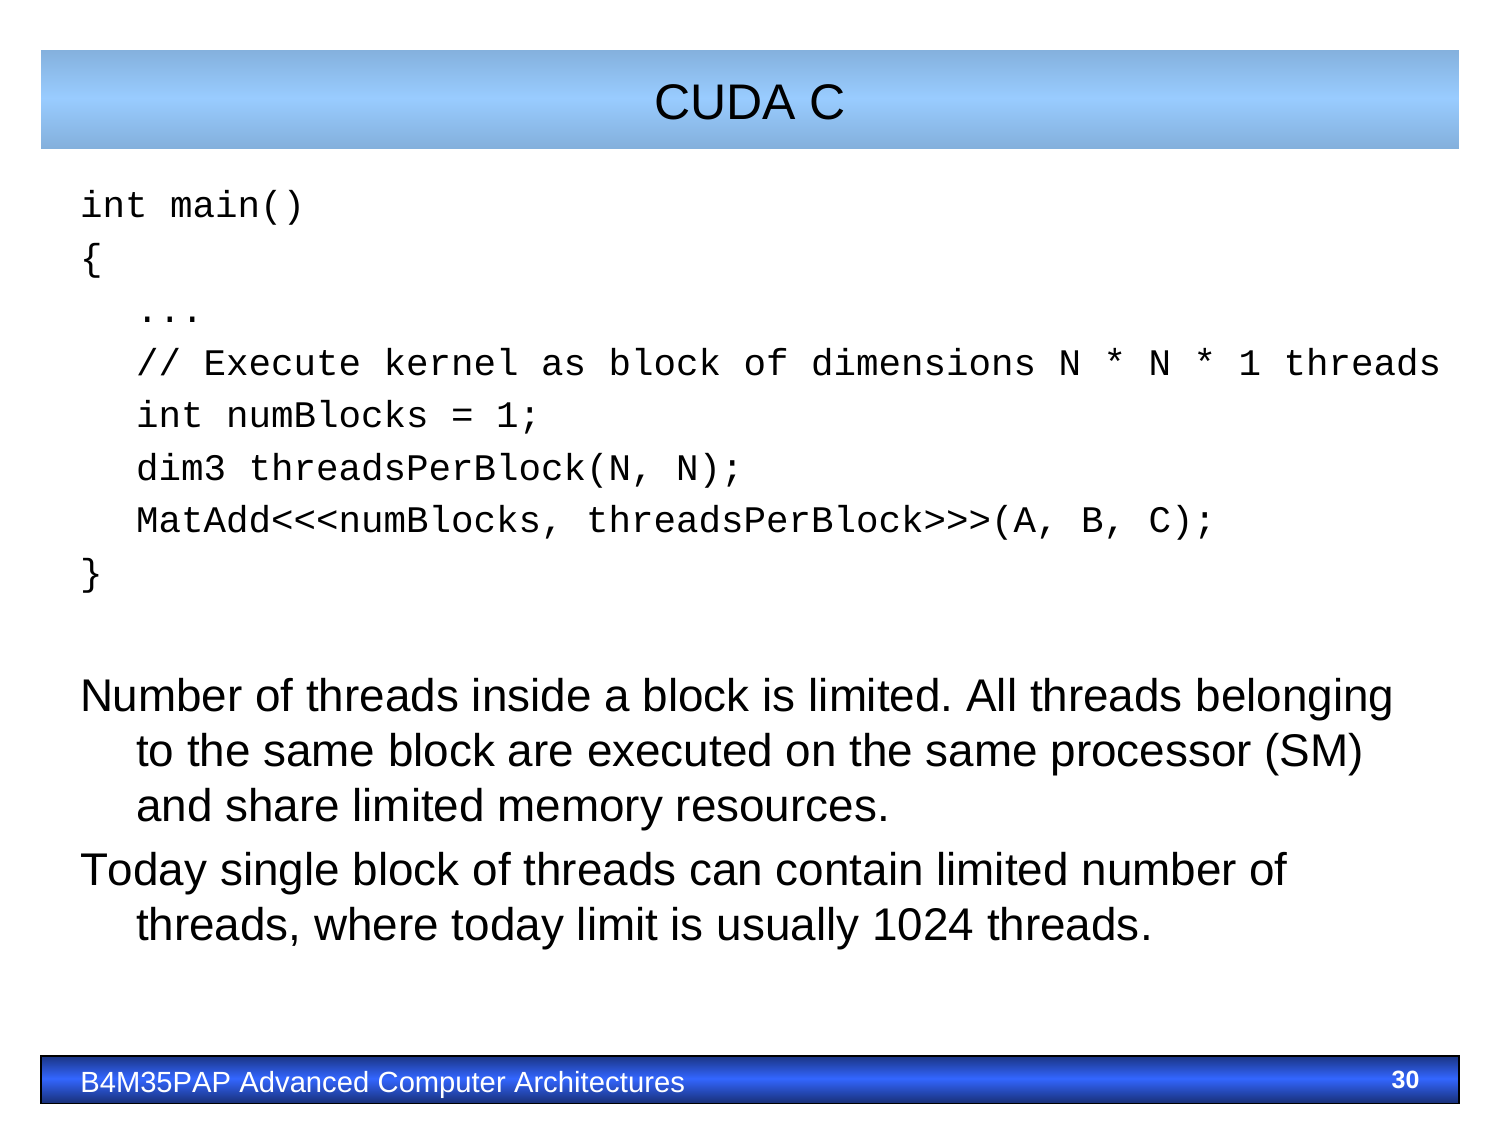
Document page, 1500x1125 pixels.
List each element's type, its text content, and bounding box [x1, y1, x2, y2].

list int main() { ... // Execute kernel as block of dimensions N * N * 1 threads int numBlocks = 1; dim3 threadsPerBlock(N, N); MatAdd<<<numBlocks, threadsPerBlock>>>(A, B, C); } Number of threads inside a block is limited. All threads belonging to the same block are executed on the same processor (SM) and share limited memory resources. Today single block of threads can contain limited number of threads, where today limit is usually 1024 threads. [64, 172, 1458, 1000]
title CUDA C [41, 50, 1459, 149]
